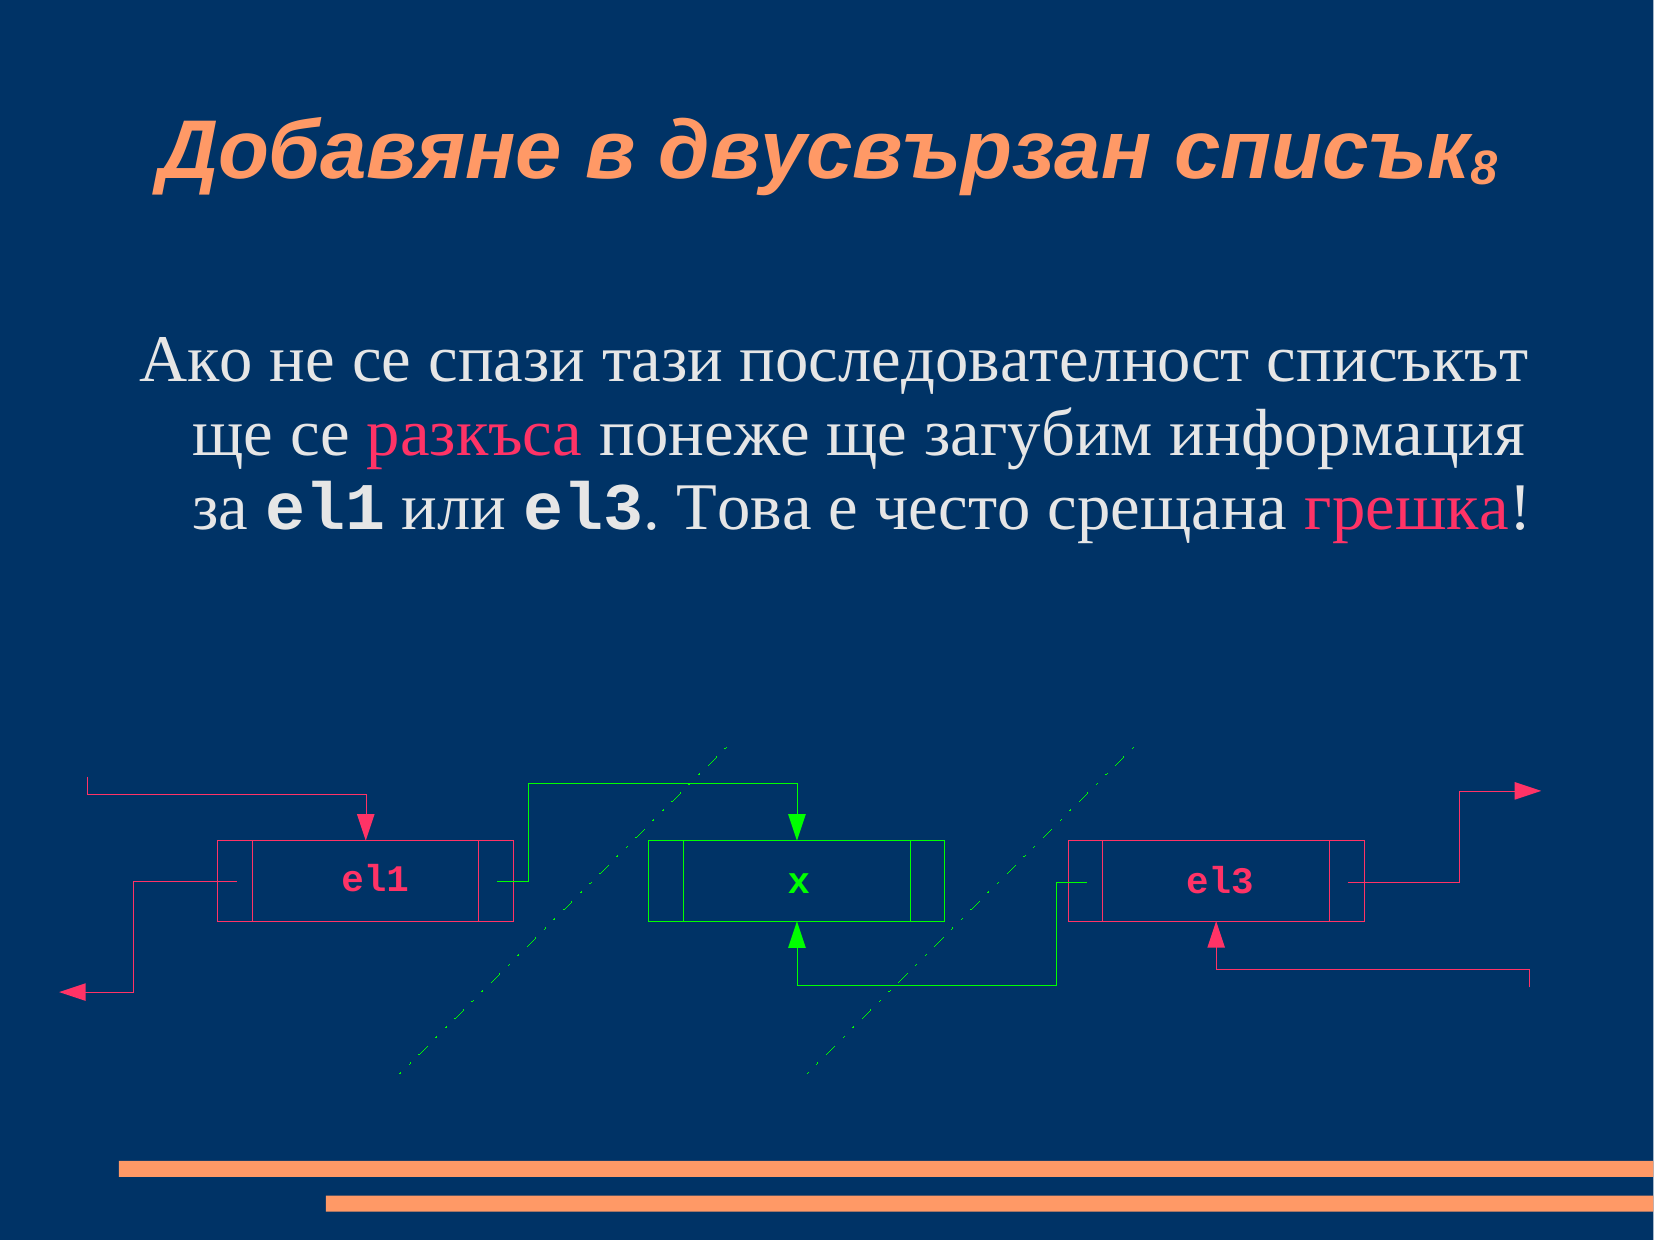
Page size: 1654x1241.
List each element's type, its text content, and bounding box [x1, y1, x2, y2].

title Добавяне в двусвързан списък8 [121, 46, 1534, 254]
text_box x [667, 852, 929, 913]
list Ако не се спази тази последователност списъкът ще се разкъса понеже ще загубим информация за el1 или el3. Това е често срещана грешка! [121, 322, 1561, 1133]
